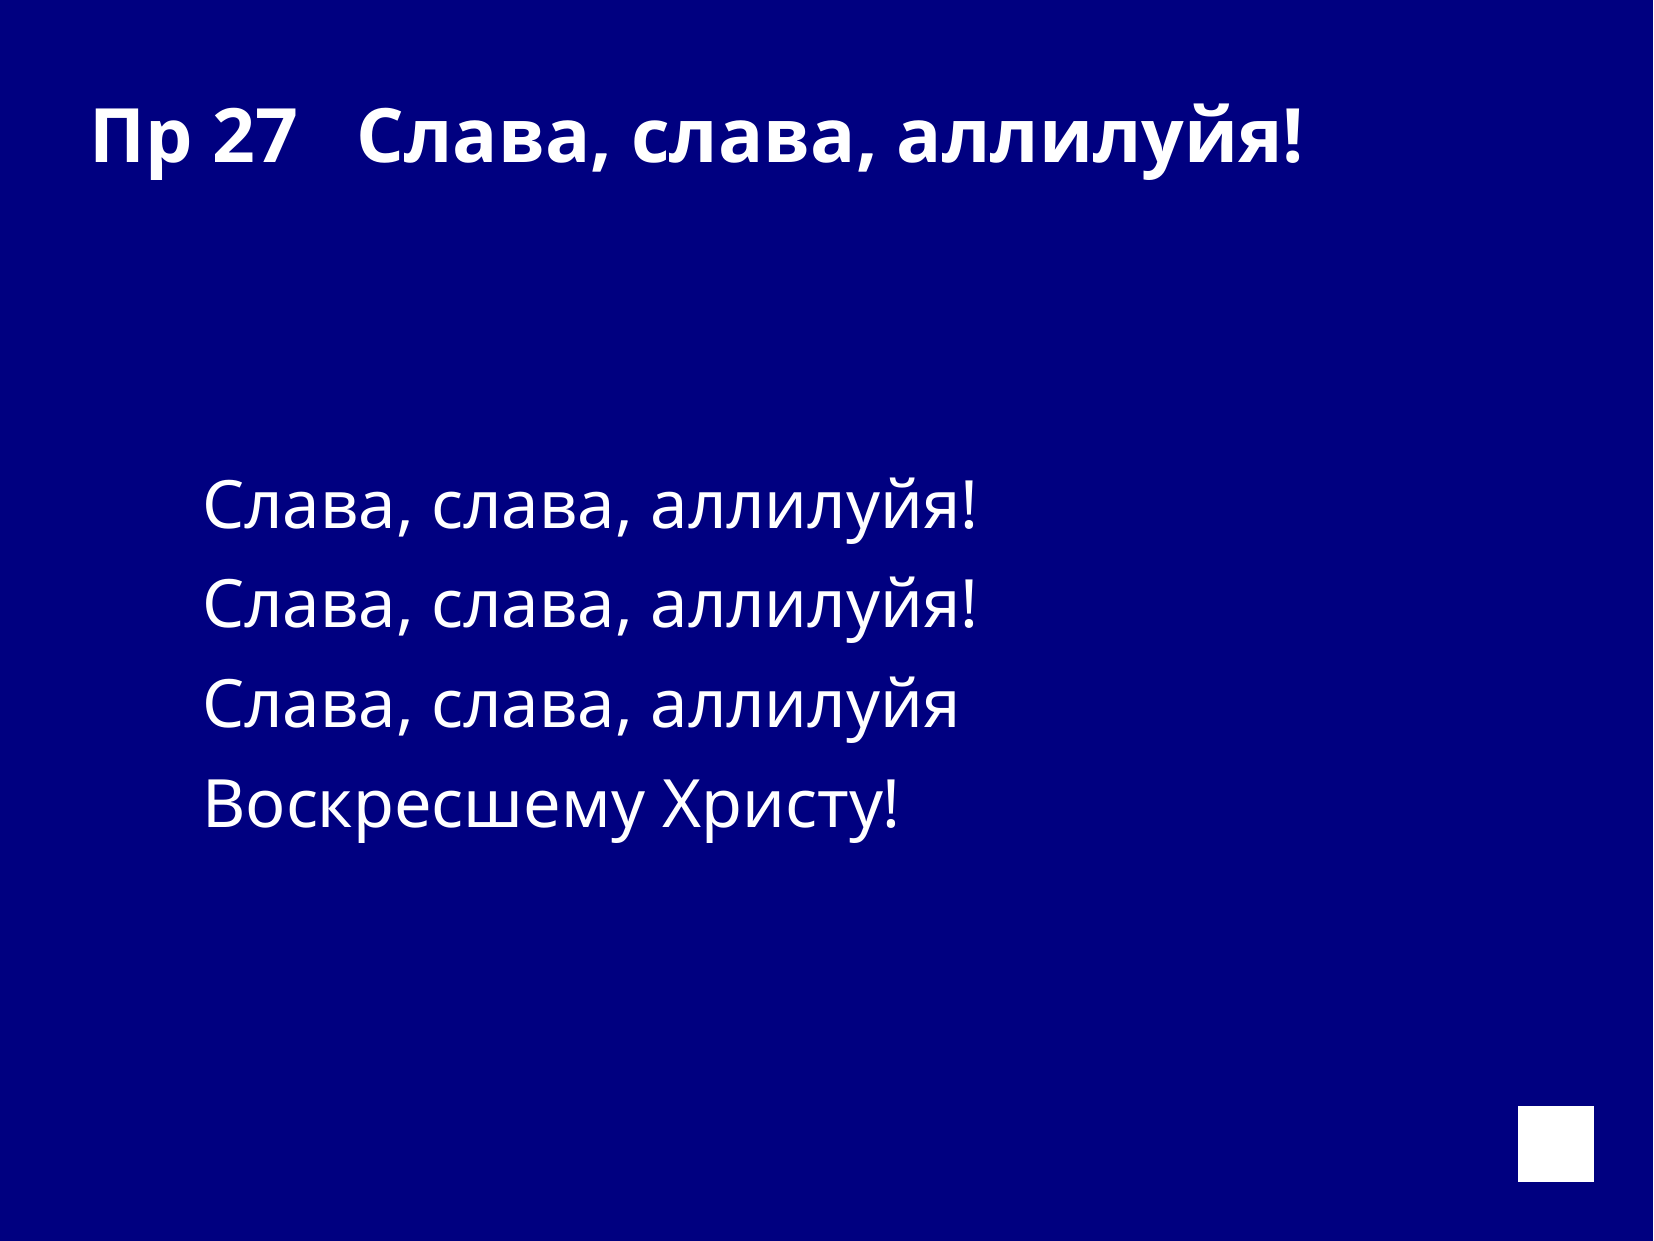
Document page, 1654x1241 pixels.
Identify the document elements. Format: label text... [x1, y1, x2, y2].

text_box Пр 27 Слава, слава, аллилуйя! [75, 75, 1576, 188]
text_box [1518, 1106, 1594, 1182]
text_box Слава, слава, аллилуйя! Слава, слава, аллилуйя! Слава, слава, аллилуйя Воскресшему Христу! [75, 188, 1576, 1163]
